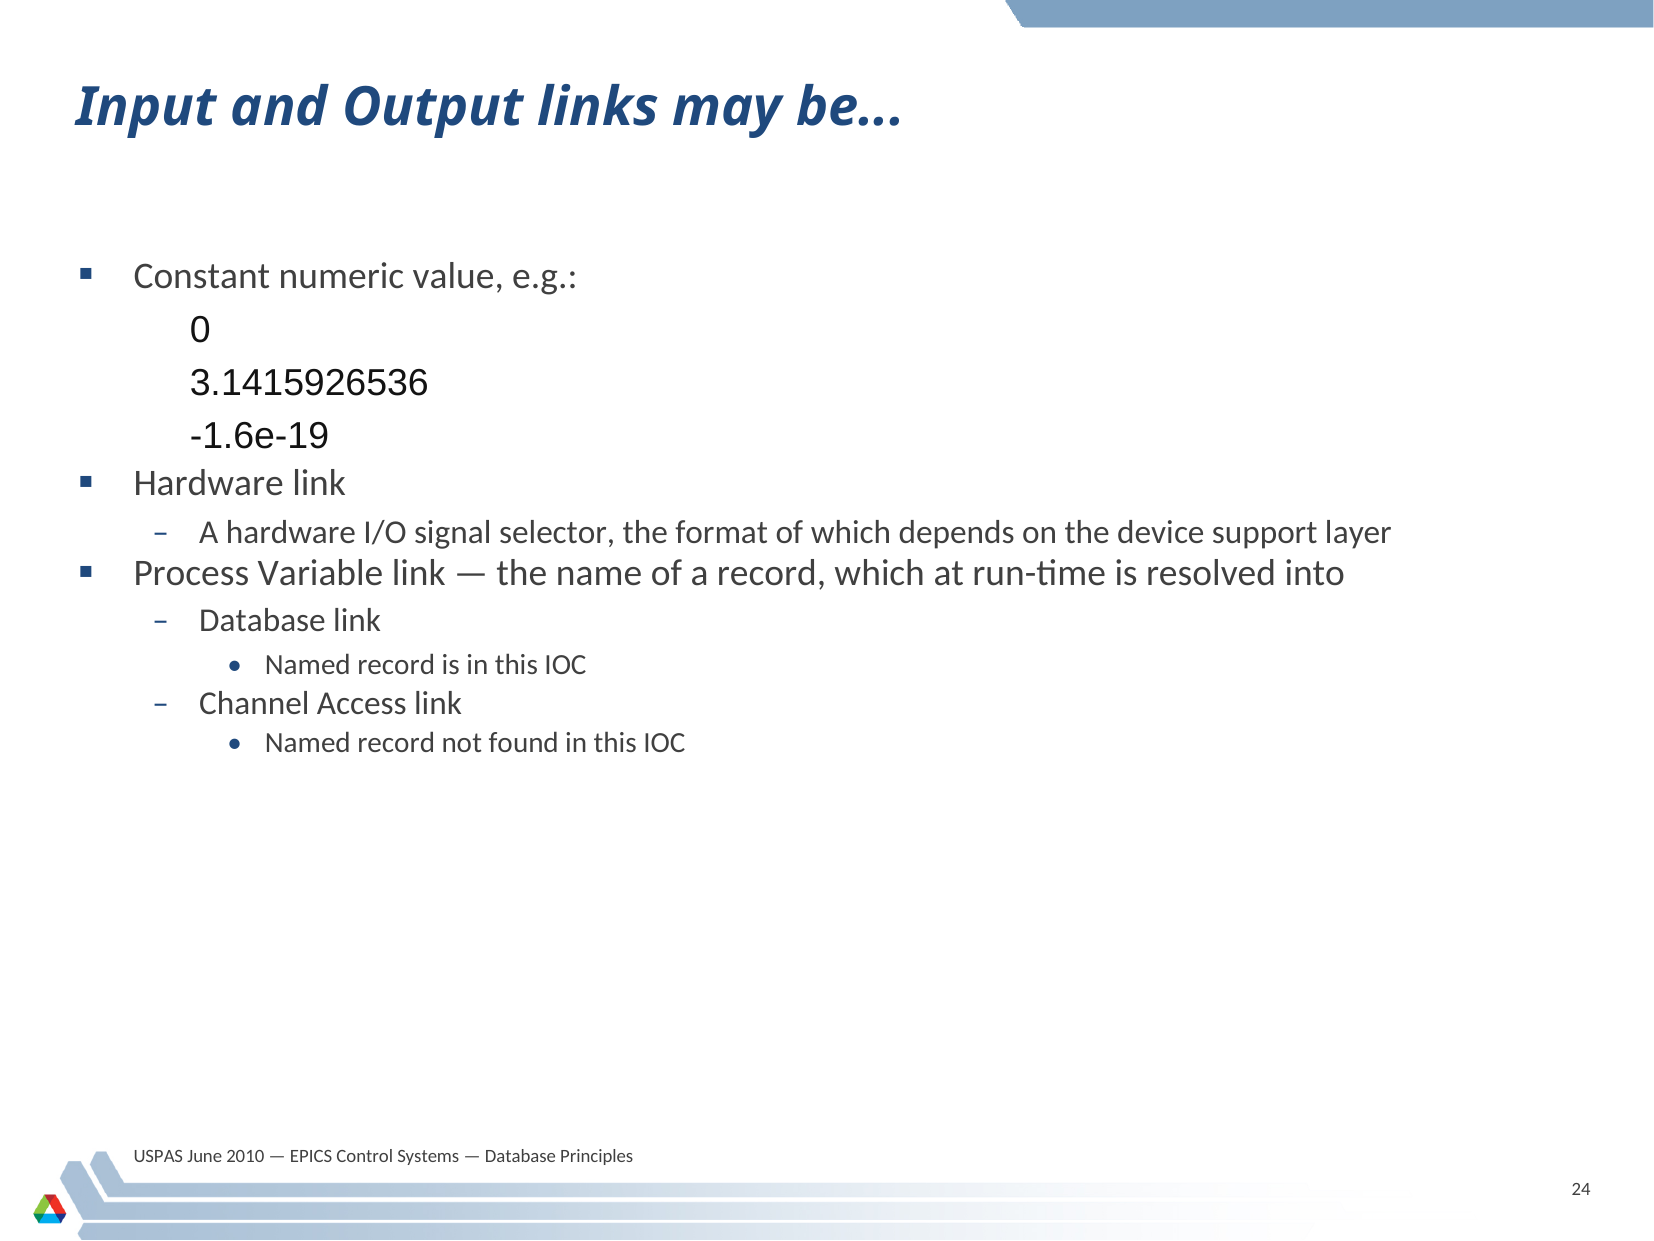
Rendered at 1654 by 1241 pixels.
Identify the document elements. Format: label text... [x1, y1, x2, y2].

picture [0, 1143, 1654, 1240]
picture [0, 0, 1654, 29]
title Input and Output links may be... [61, 59, 1500, 138]
list Constant numeric value, e.g.: 0 3.1415926536 -1.6e-19 Hardware link A hardware I/O signal selector, the format of which depends on the device support layer Process Variable link — the name of a record, which at run-time is resolved into Database link Named record is in this IOC Channel Access link Named record not found in this IOC [62, 253, 1498, 1087]
